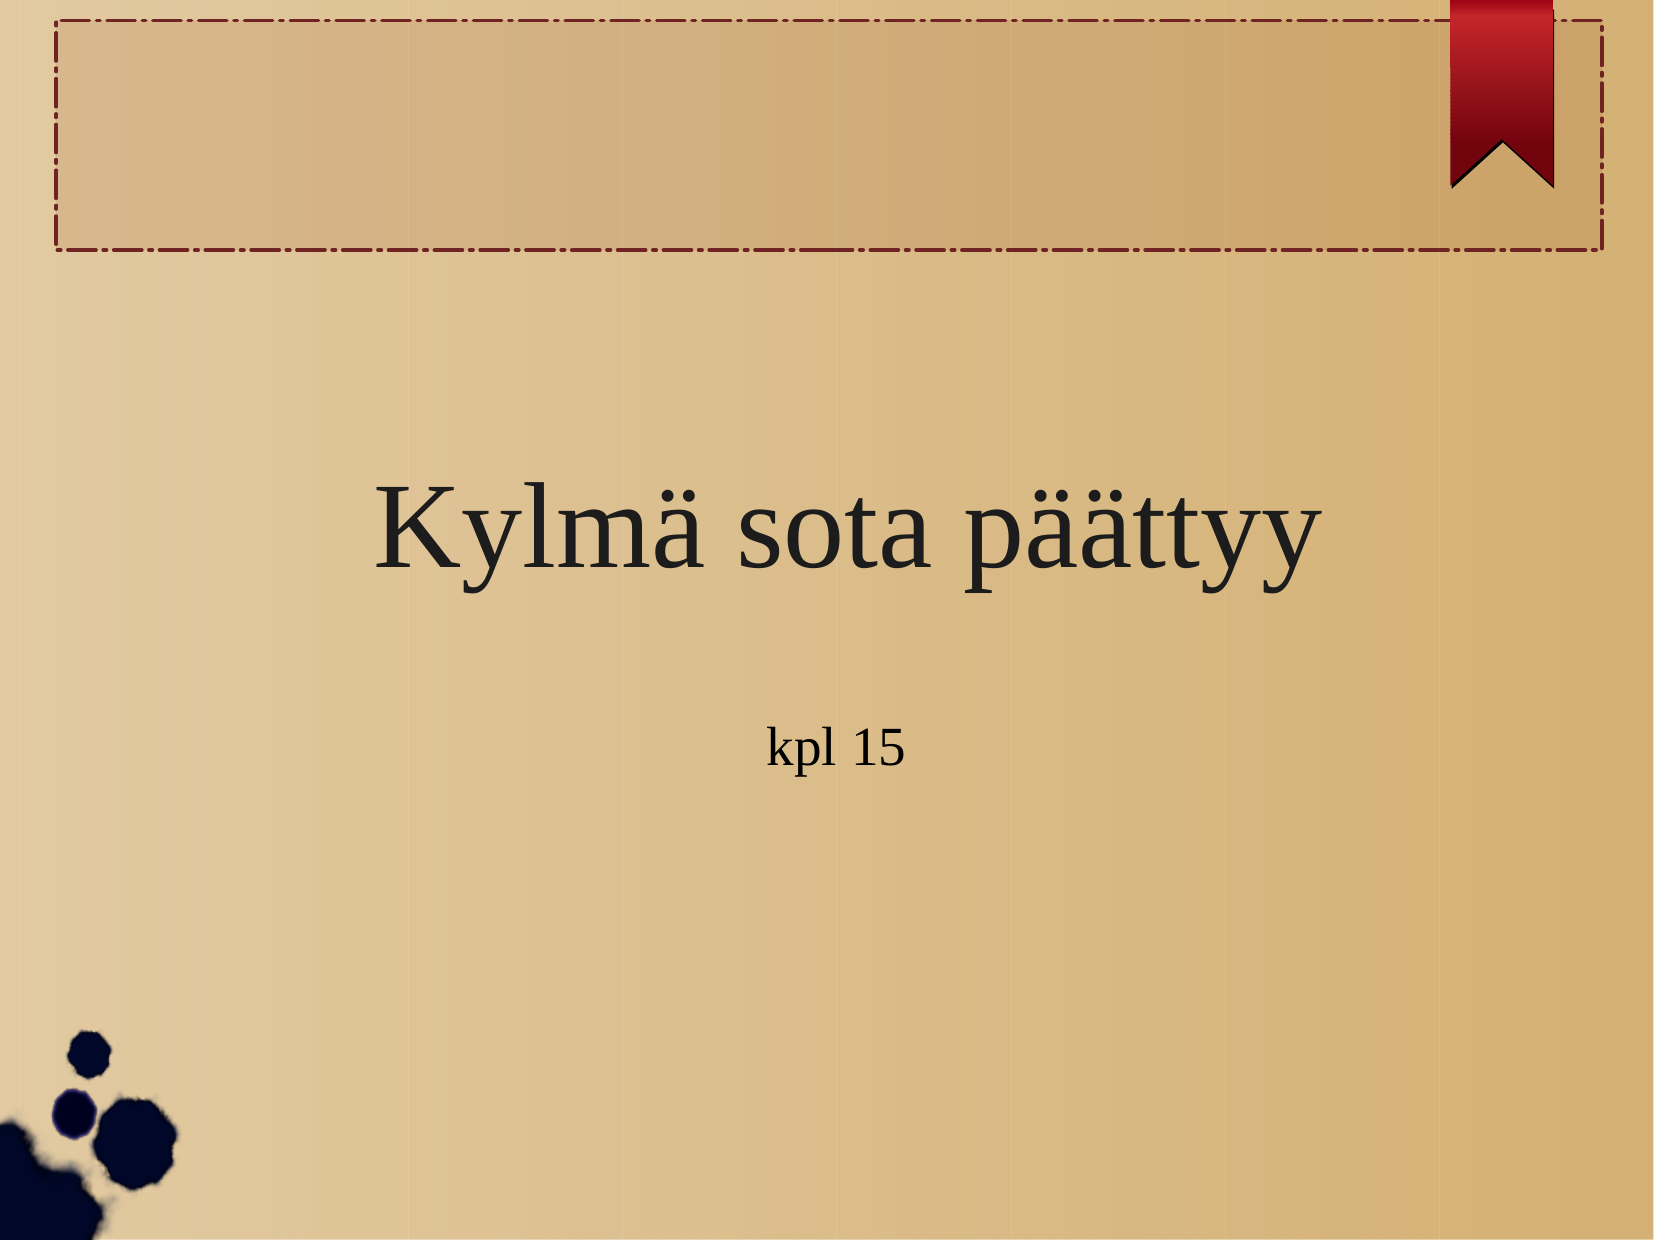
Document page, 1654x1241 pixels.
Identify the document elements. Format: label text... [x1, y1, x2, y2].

title Kylmä sota päättyy [124, 385, 1530, 651]
subtitle kpl 15 [248, 702, 1406, 1020]
